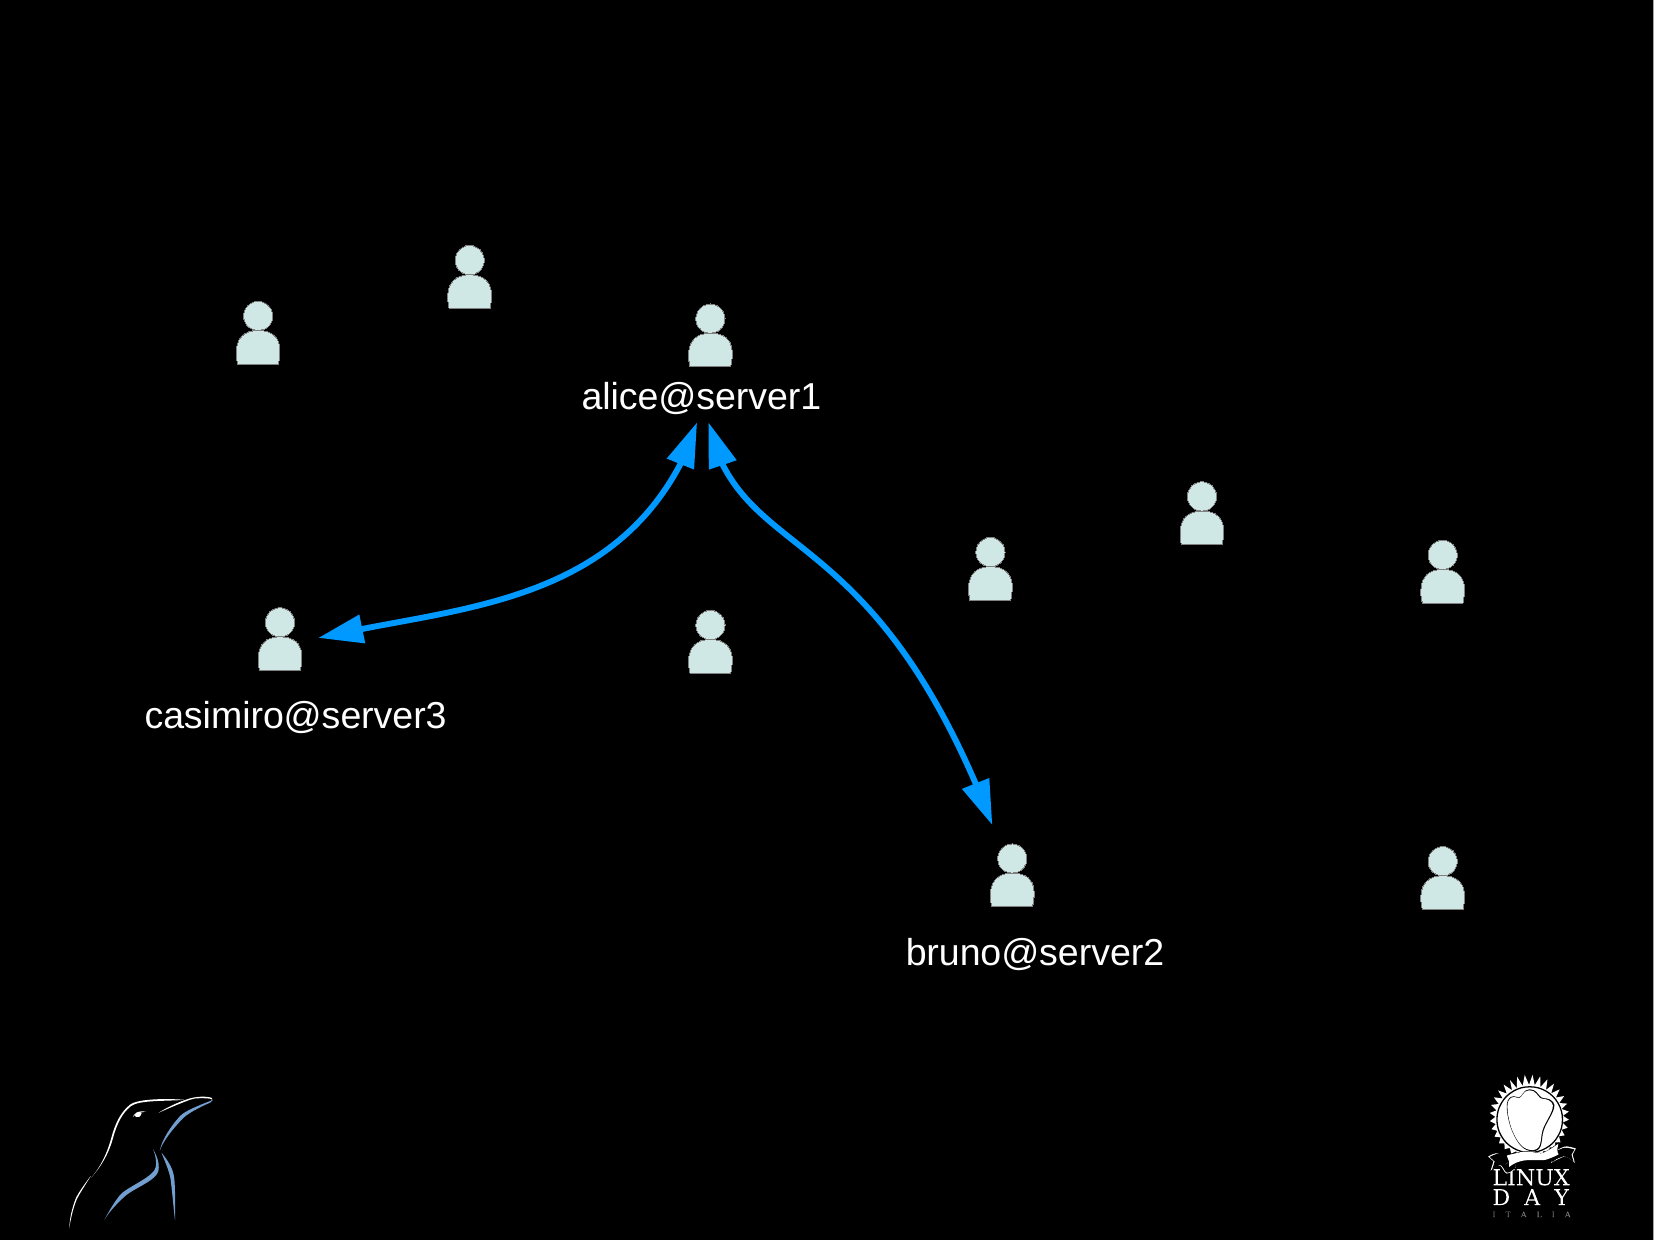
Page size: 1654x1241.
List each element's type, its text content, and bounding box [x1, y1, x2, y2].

text_box [236, 301, 280, 365]
text_box casimiro@server3 [129, 687, 533, 745]
text_box [1420, 540, 1465, 604]
text_box [258, 607, 302, 671]
text_box [1420, 846, 1465, 910]
text_box [1180, 481, 1224, 545]
text_box [447, 245, 492, 309]
text_box alice@server1 [566, 368, 907, 426]
text_box [968, 537, 1013, 601]
text_box [990, 843, 1035, 907]
text_box [688, 303, 733, 367]
text_box [688, 610, 733, 674]
text_box bruno@server2 [891, 923, 1250, 981]
